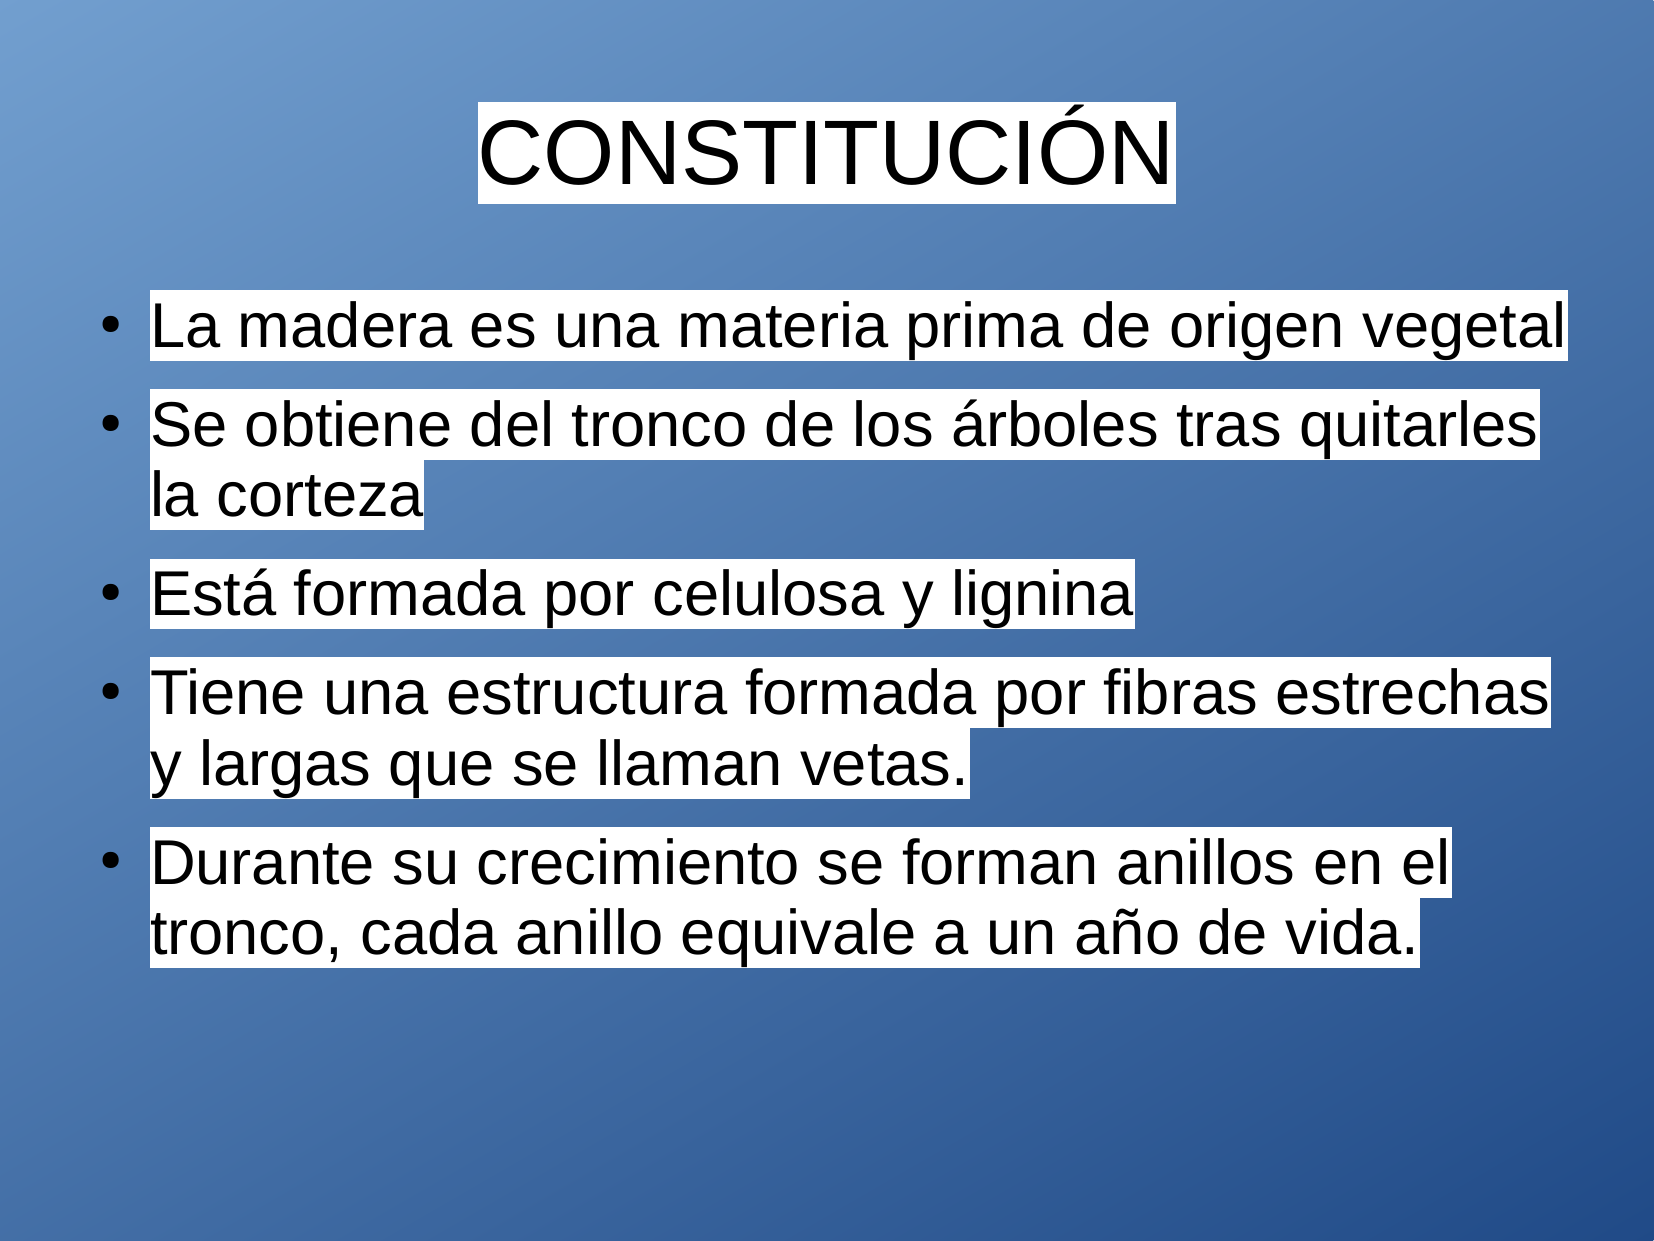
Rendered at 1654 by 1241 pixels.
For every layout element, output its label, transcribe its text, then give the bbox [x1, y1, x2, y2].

list La madera es una materia prima de origen vegetal Se obtiene del tronco de los árboles tras quitarles la corteza Está formada por celulosa y lignina Tiene una estructura formada por fibras estrechas y largas que se llaman vetas. Durante su crecimiento se forman anillos en el tronco, cada anillo equivale a un año de vida. [82, 290, 1571, 1010]
title CONSTITUCIÓN [82, 49, 1571, 257]
